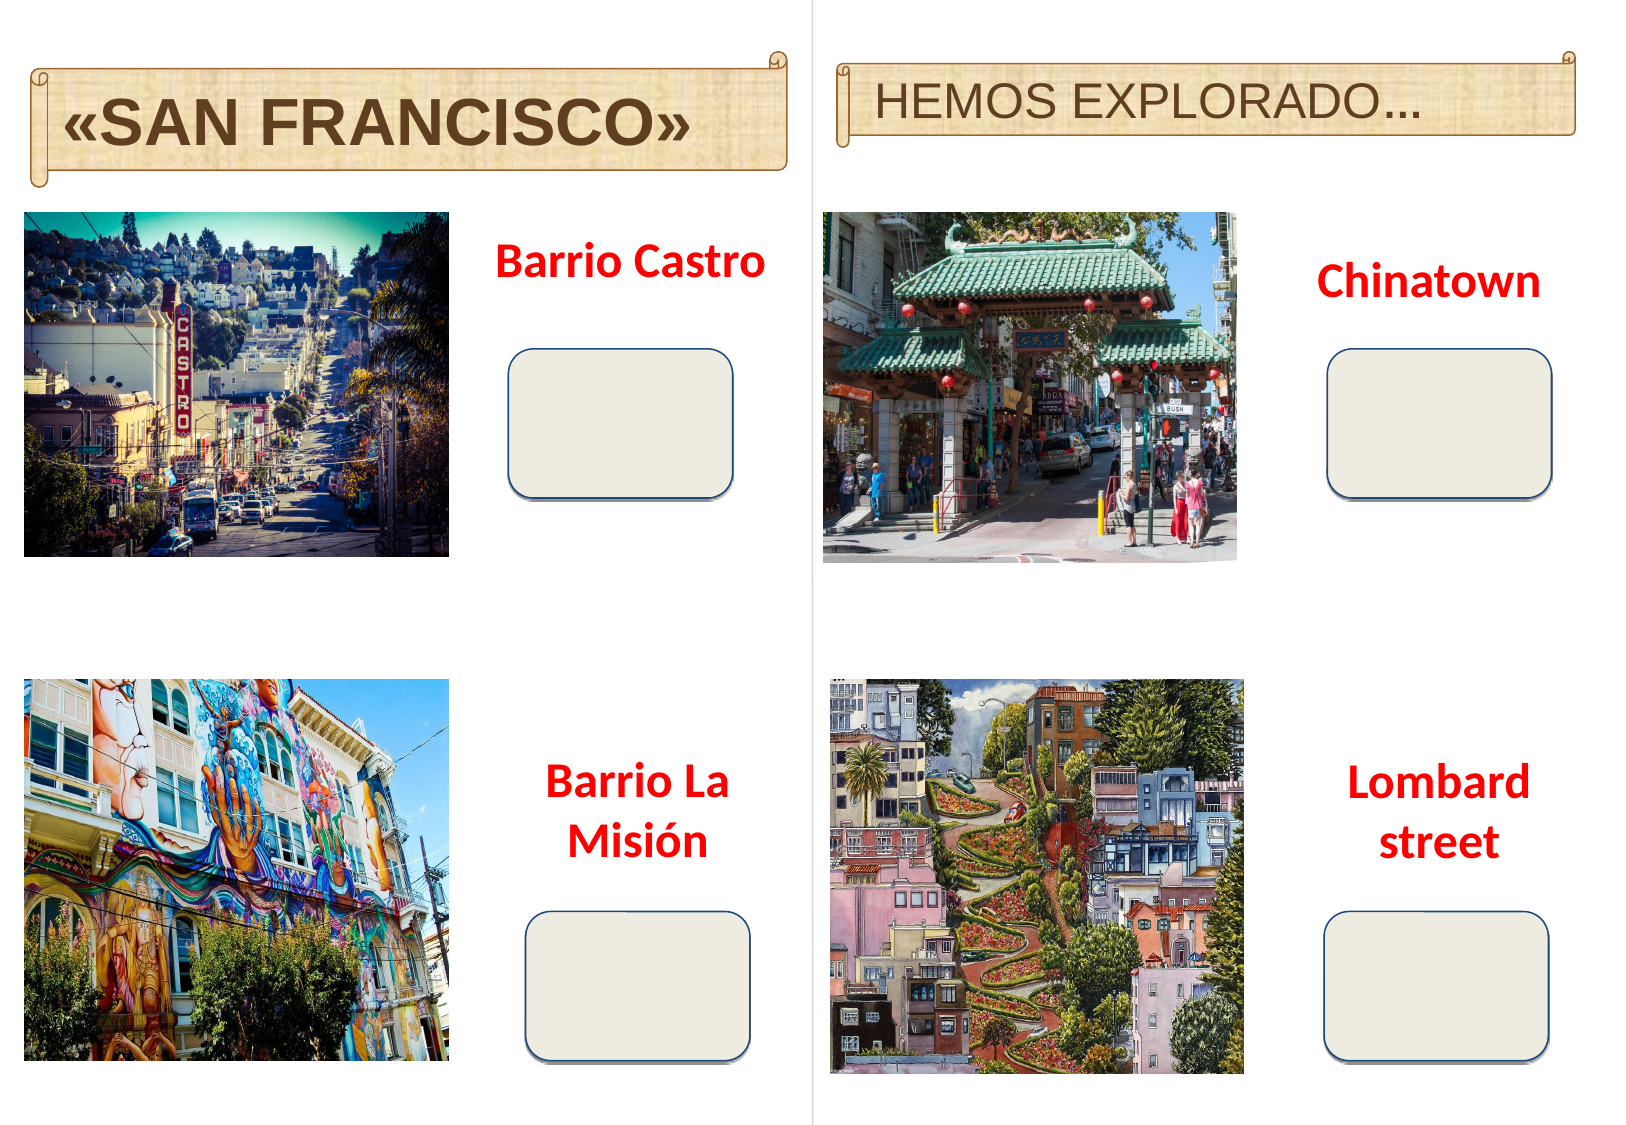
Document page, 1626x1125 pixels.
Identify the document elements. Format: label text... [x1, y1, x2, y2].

text_box HEMOS EXPLORADO… [859, 61, 1580, 137]
picture [830, 679, 1244, 1074]
text_box [30, 51, 787, 188]
text_box [1324, 911, 1549, 1061]
text_box Barrio Castro [463, 212, 799, 308]
text_box Lombard street [1272, 733, 1607, 829]
text_box «SAN FRANCISCO» [48, 71, 769, 167]
text_box [508, 348, 733, 499]
text_box Chinatown [1261, 232, 1597, 328]
text_box [836, 63, 859, 148]
text_box Barrio La Misión [470, 731, 806, 868]
text_box [1327, 348, 1552, 499]
picture [823, 212, 1237, 563]
picture [24, 679, 449, 1061]
picture [24, 212, 449, 557]
text_box [1563, 51, 1576, 61]
text_box [525, 911, 750, 1061]
